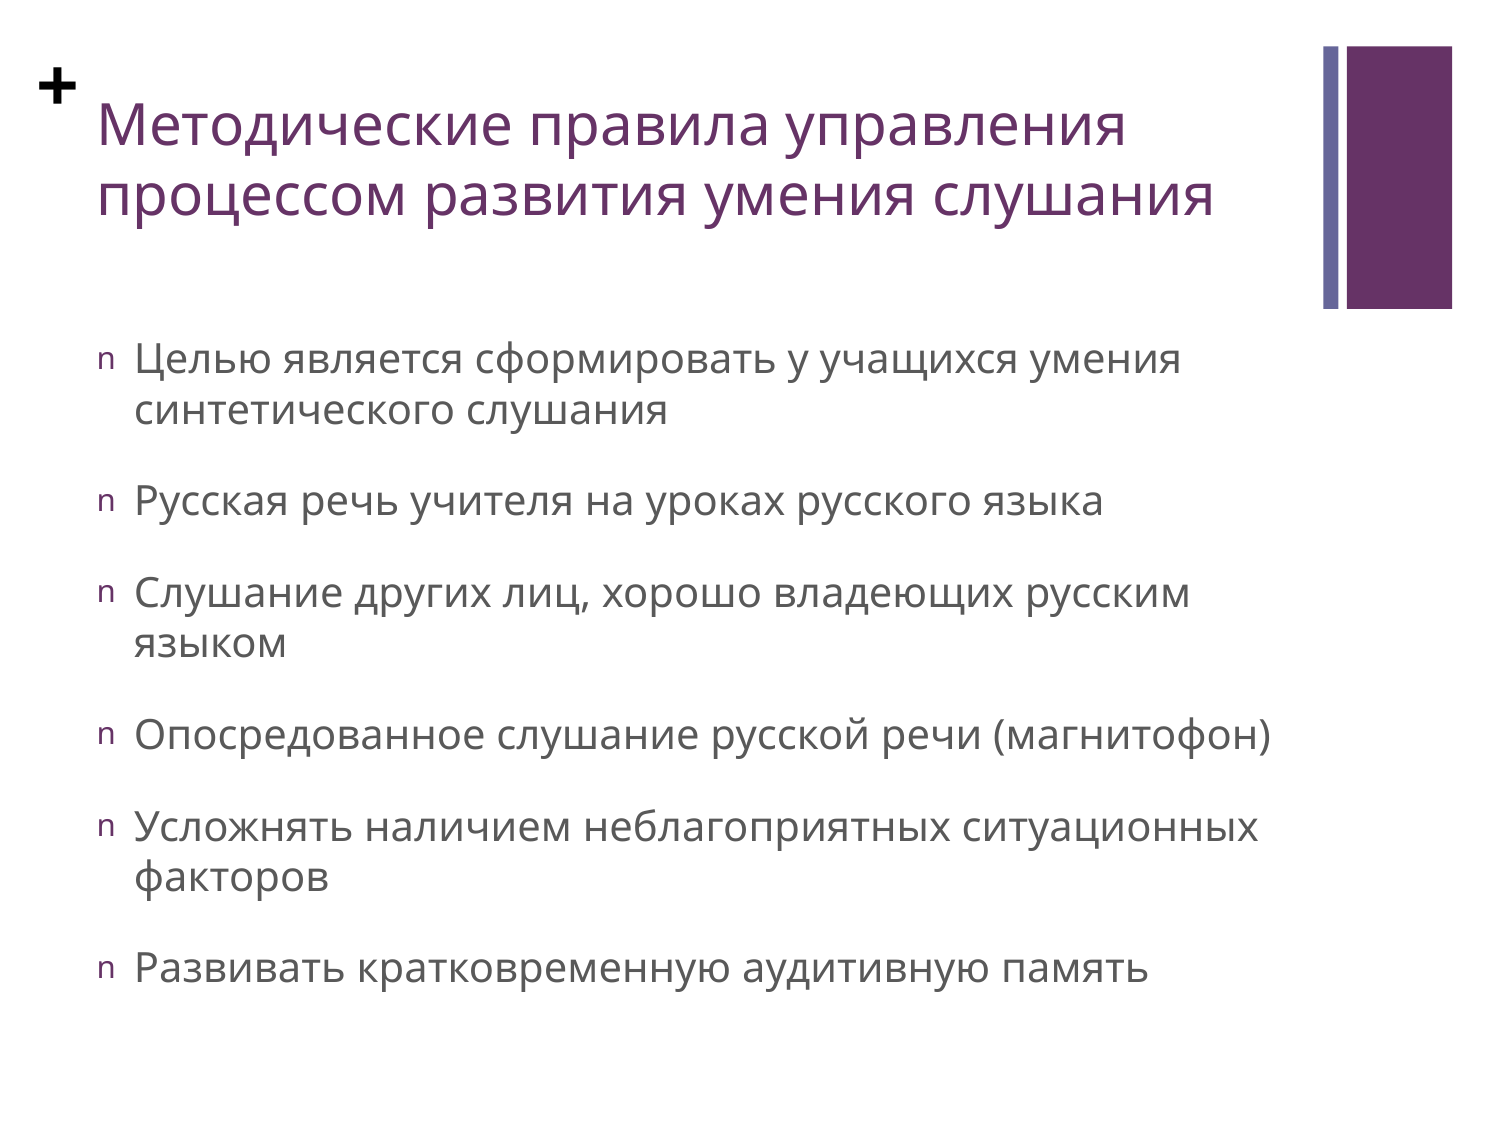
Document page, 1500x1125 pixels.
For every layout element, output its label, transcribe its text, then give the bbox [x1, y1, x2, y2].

list Целью является сформировать у учащихся умения синтетического слушания Русская речь учителя на уроках русского языка Слушание других лиц, хорошо владеющих русским языком Опосредованное слушание русской речи (магнитофон) Усложнять наличием неблагоприятных ситуационных факторов Развивать кратковременную аудитивную память [81, 324, 1322, 1005]
title Методические правила управления процессом развития умения слушания [81, 79, 1322, 263]
